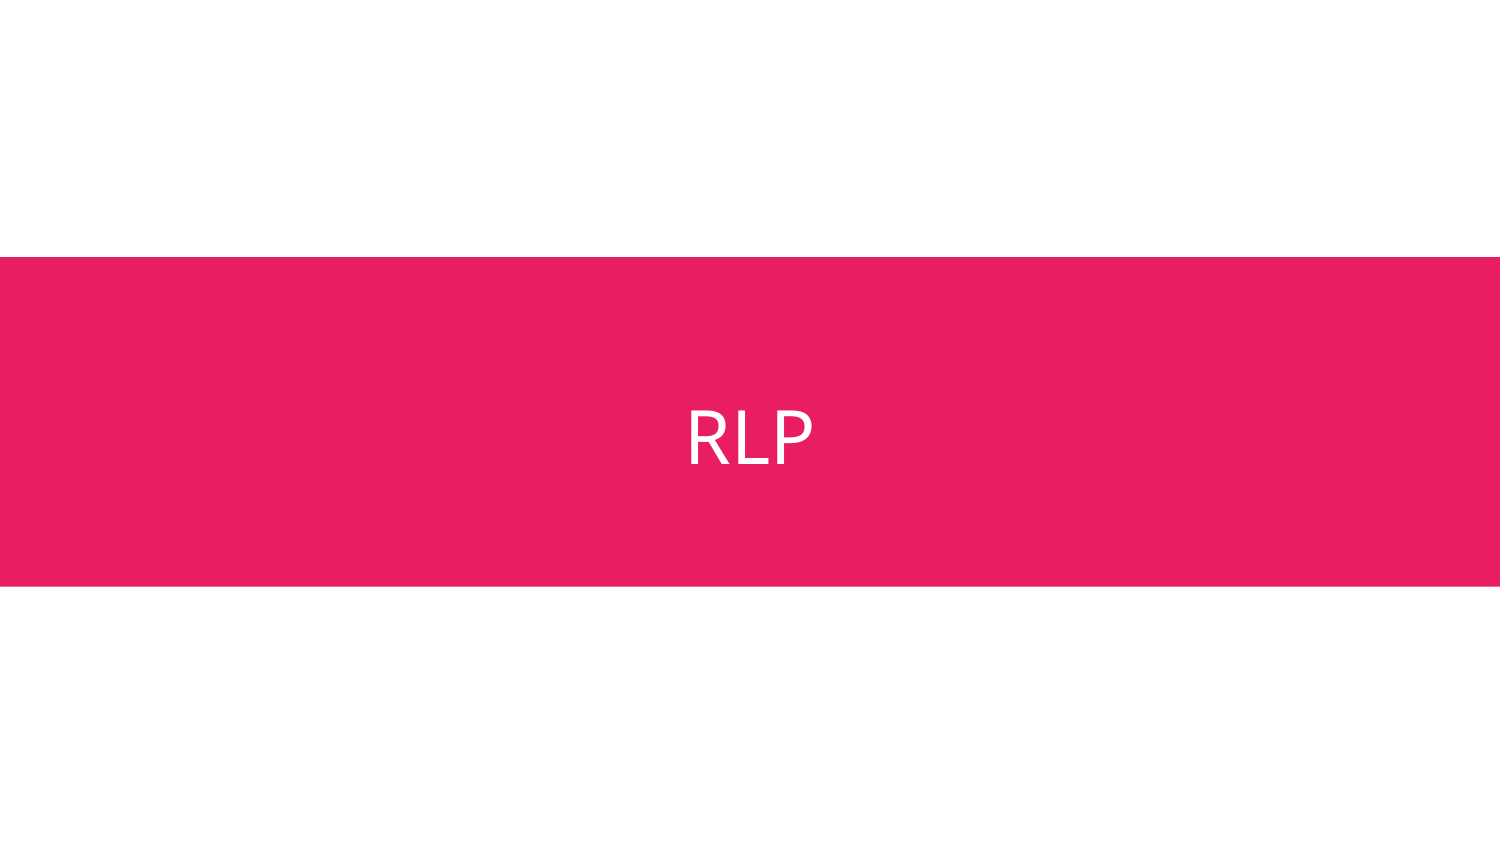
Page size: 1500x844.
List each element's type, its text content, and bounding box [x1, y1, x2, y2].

title RLP [70, 309, 1430, 559]
